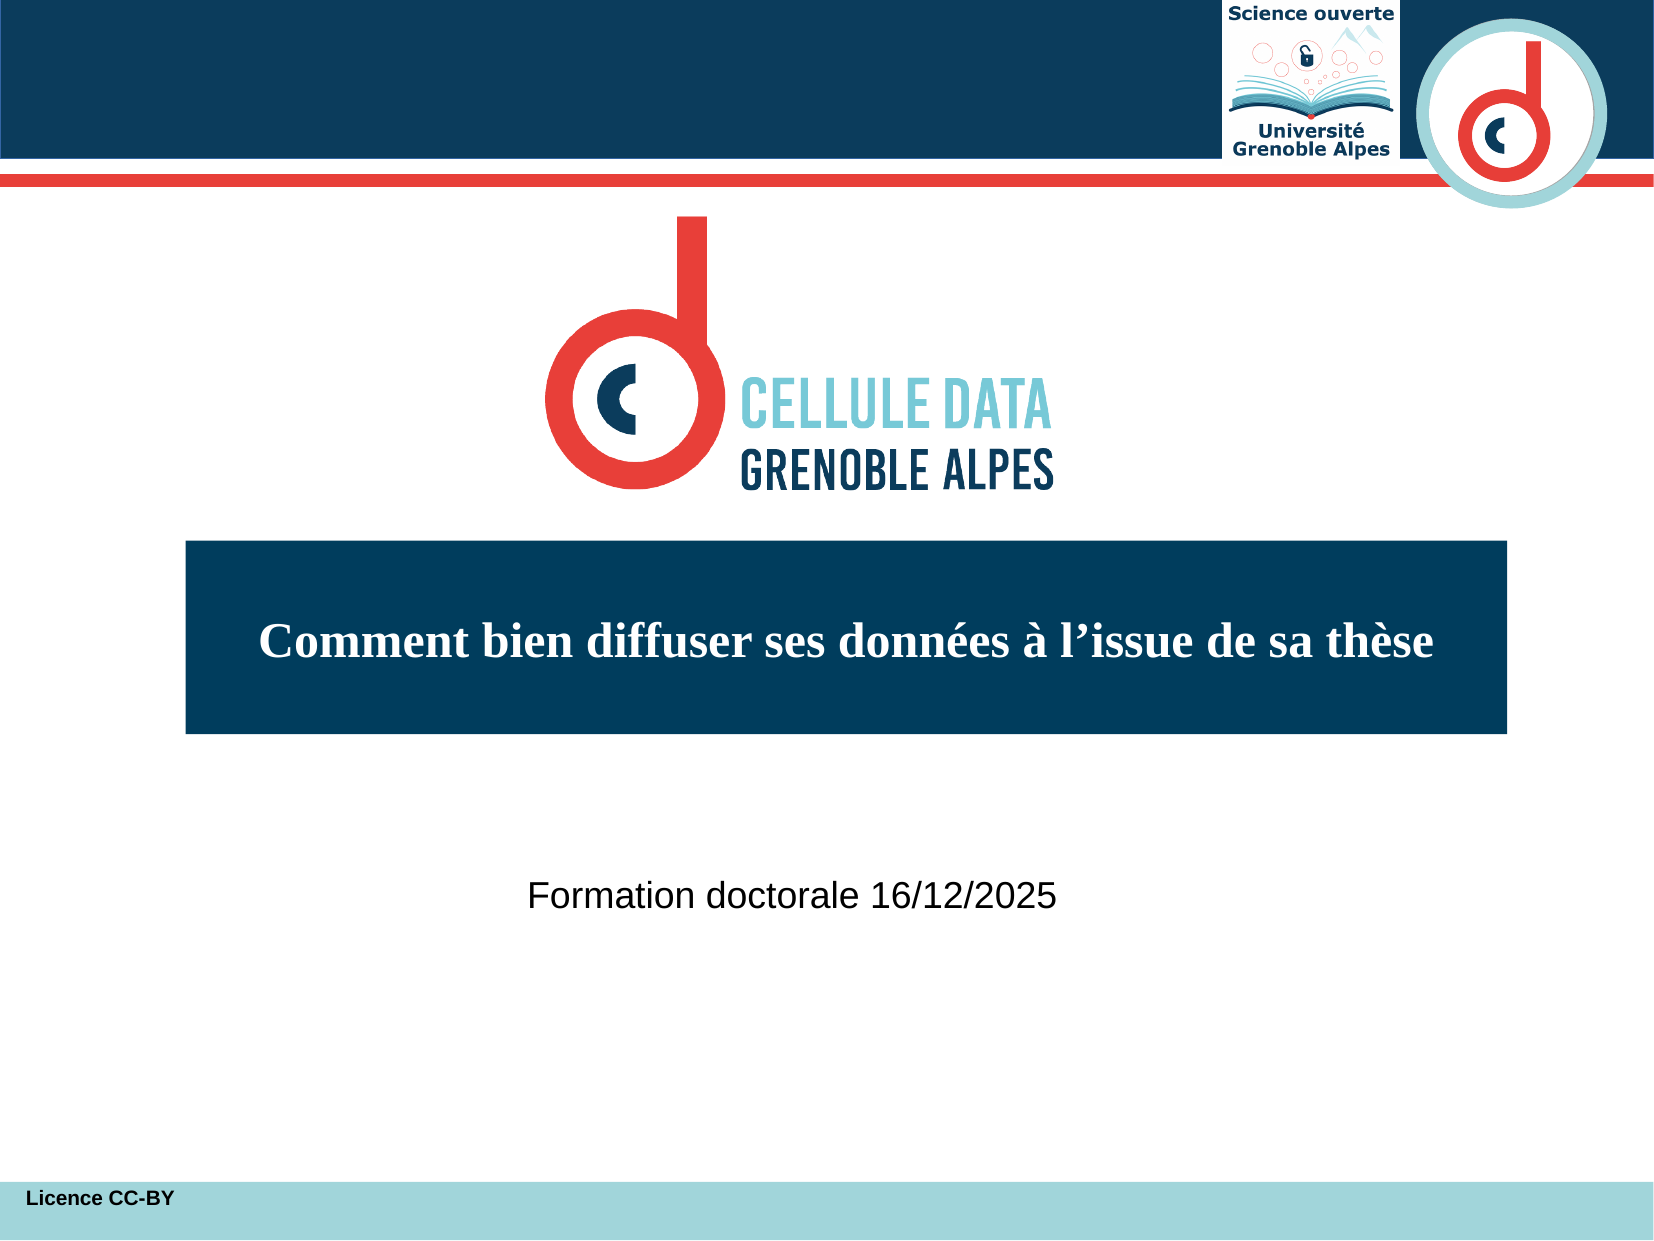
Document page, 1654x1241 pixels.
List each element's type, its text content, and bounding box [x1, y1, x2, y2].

text_box Licence CC-BY [10, 1178, 258, 1241]
text_box Formation doctorale 16/12/2025 [512, 866, 1103, 1008]
picture [1222, 0, 1400, 166]
picture [545, 216, 1090, 522]
title Comment bien diffuser ses données à l’issue de sa thèse [185, 540, 1508, 735]
